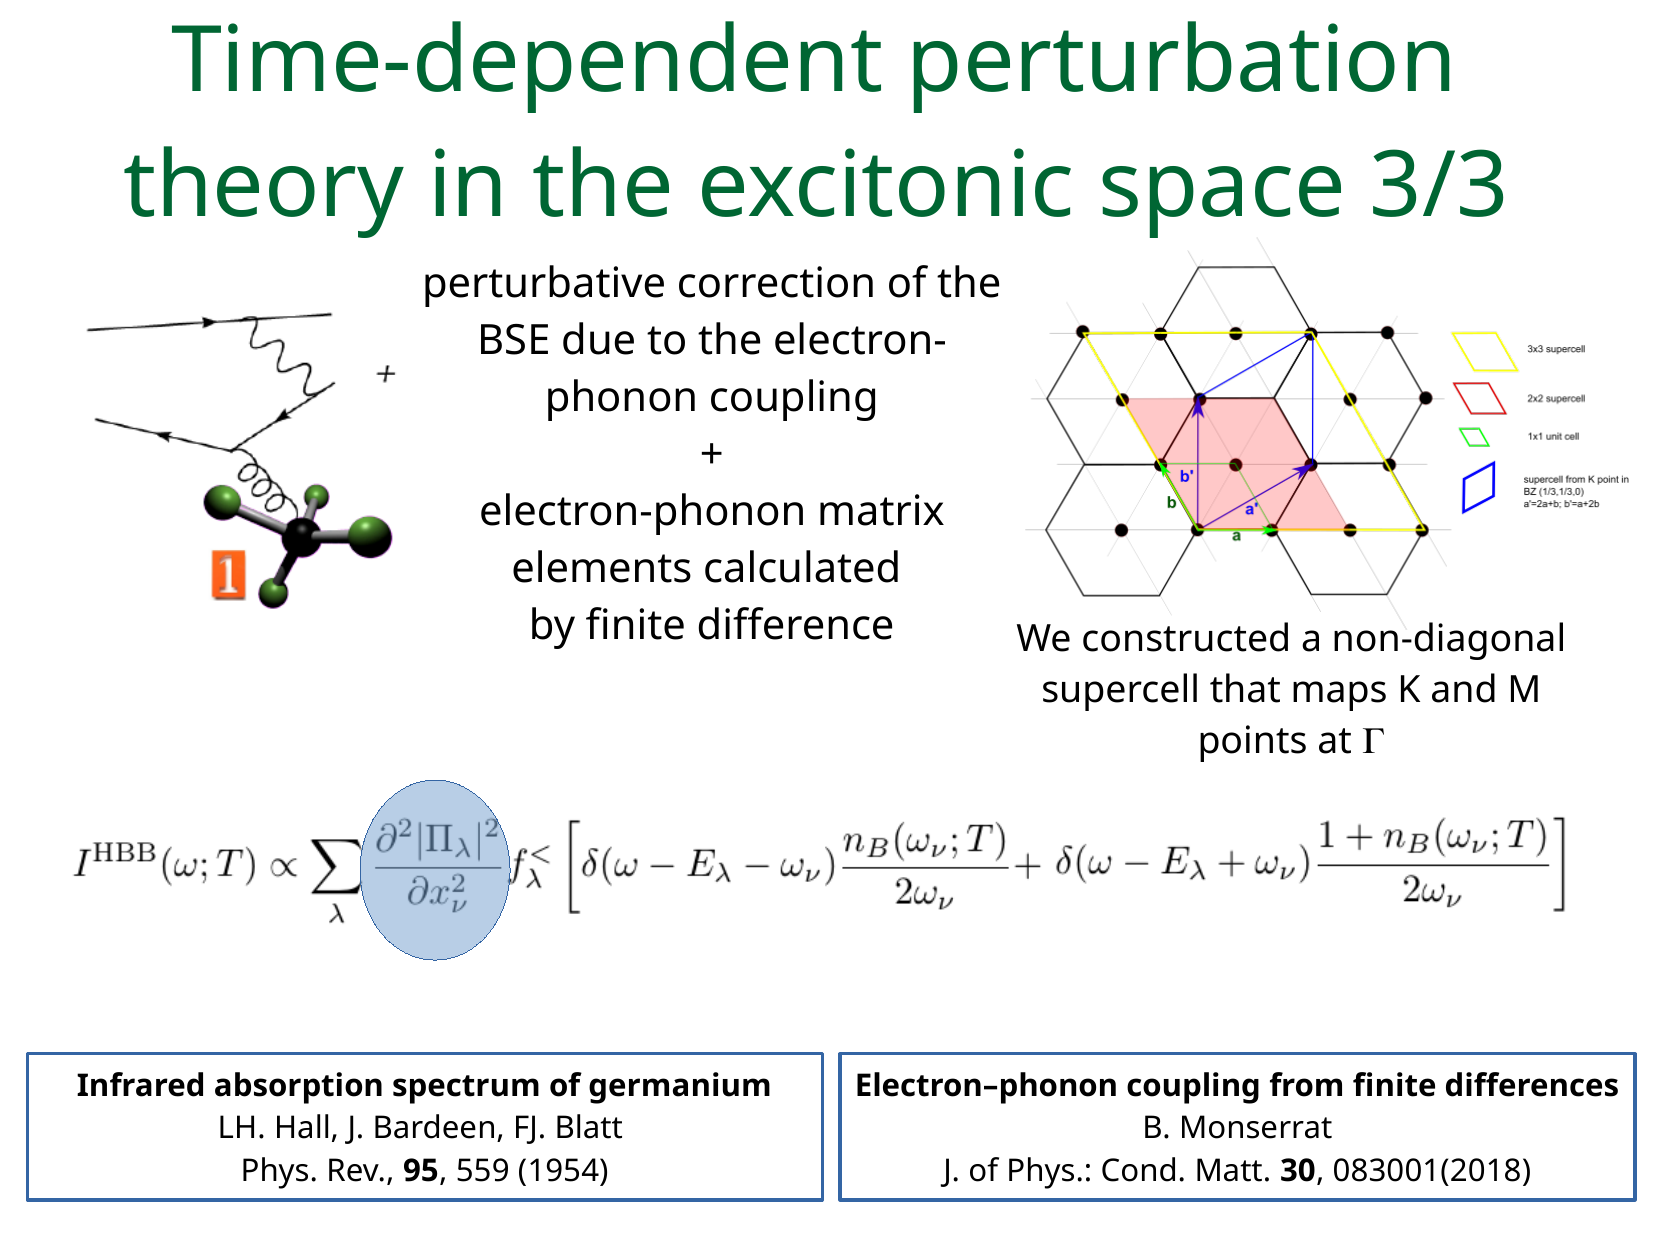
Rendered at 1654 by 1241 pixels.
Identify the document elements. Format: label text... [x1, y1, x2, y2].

text_box [360, 780, 511, 961]
picture [60, 812, 379, 931]
text_box perturbative correction of the BSE due to the electron-phonon coupling + electron-phonon matrix elements calculated by finite difference [410, 288, 990, 633]
picture [75, 288, 410, 631]
text_box Infrared absorption spectrum of germanium LH. Hall, J. Bardeen, FJ. Blatt Phys. Rev., 95, 559 (1954) [27, 1053, 823, 1201]
text_box We constructed a non-diagonal supercell that maps K and M points at G [990, 595, 1593, 781]
picture [990, 288, 1645, 631]
title Time-dependent perturbation theory in the excitonic space 3/3 [0, 0, 1654, 288]
picture [491, 812, 1591, 931]
text_box Electron–phonon coupling from finite differences B. Monserrat J. of Phys.: Cond. Matt. 30, 083001(2018) [840, 1053, 1636, 1201]
